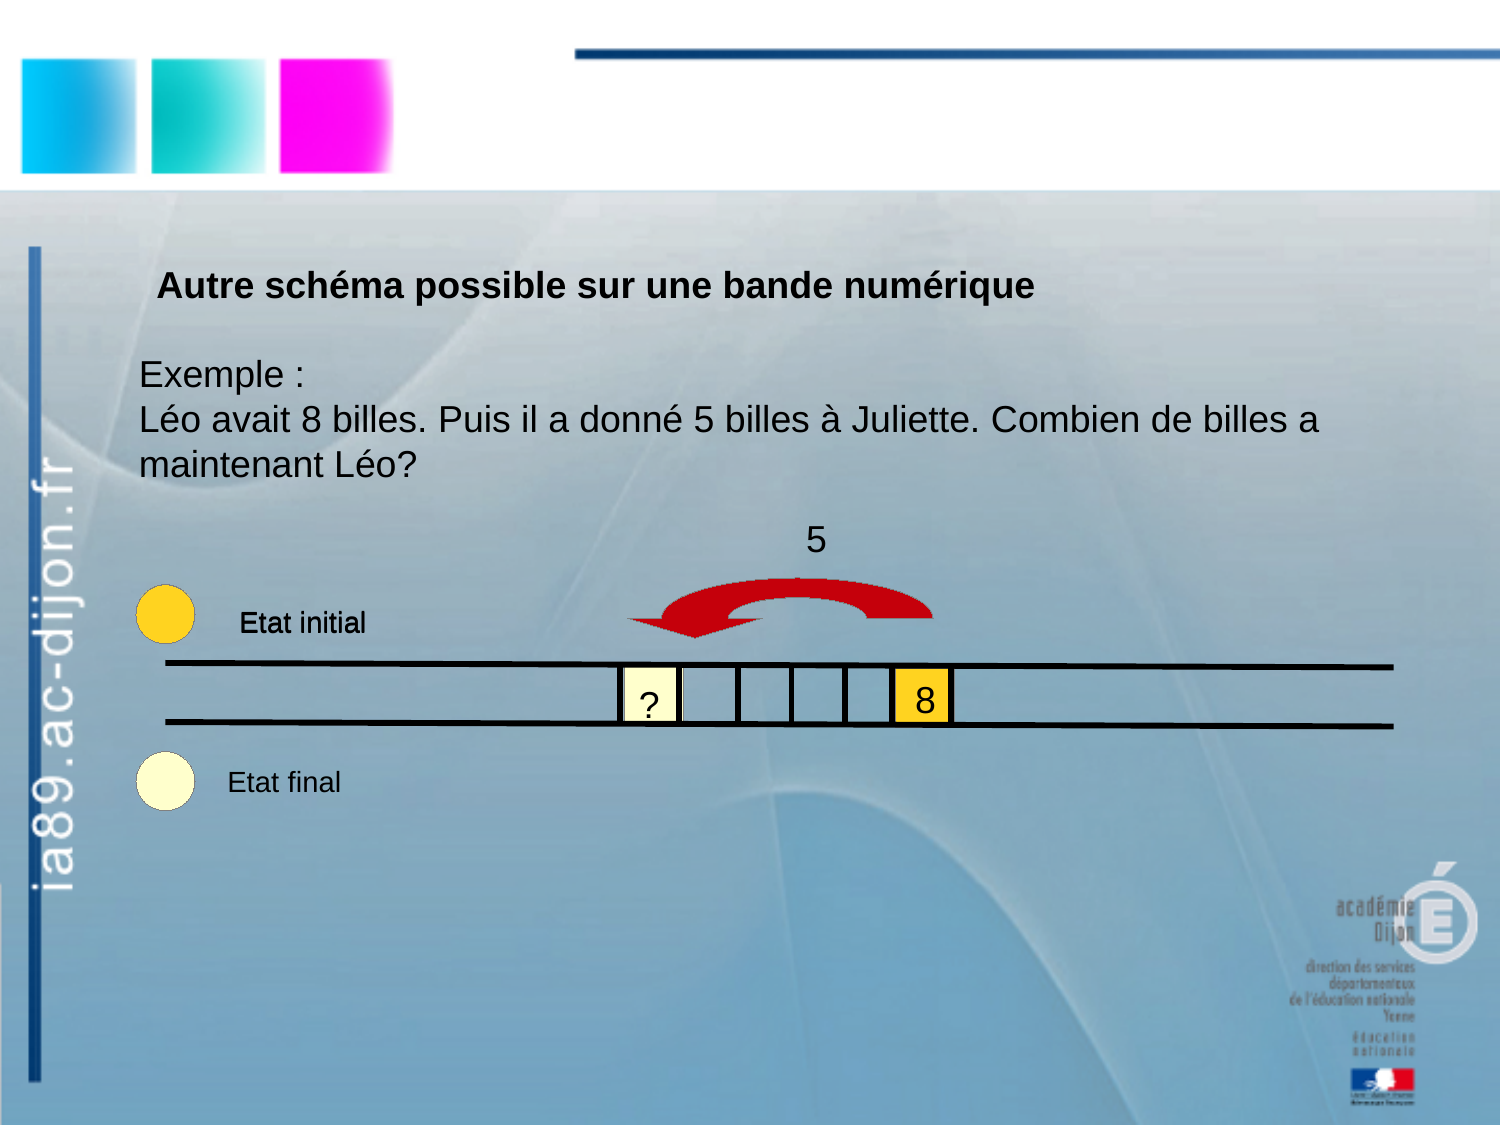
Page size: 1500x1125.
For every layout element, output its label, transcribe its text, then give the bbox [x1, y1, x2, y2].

text_box 8 [895, 669, 948, 721]
text_box [135, 751, 196, 811]
text_box Etat final [212, 755, 438, 806]
text_box [624, 668, 676, 720]
text_box ? [624, 673, 675, 734]
picture [0, 0, 1500, 1125]
text_box 5 [791, 507, 875, 567]
text_box Exemple : Léo avait 8 billes. Puis il a donné 5 billes à Juliette. Combien de billes a maintenant Léo? [124, 342, 1412, 493]
text_box [627, 577, 934, 639]
text_box [135, 584, 196, 644]
text_box Autre schéma possible sur une bande numérique [141, 253, 1382, 314]
text_box Etat initial [224, 596, 449, 647]
